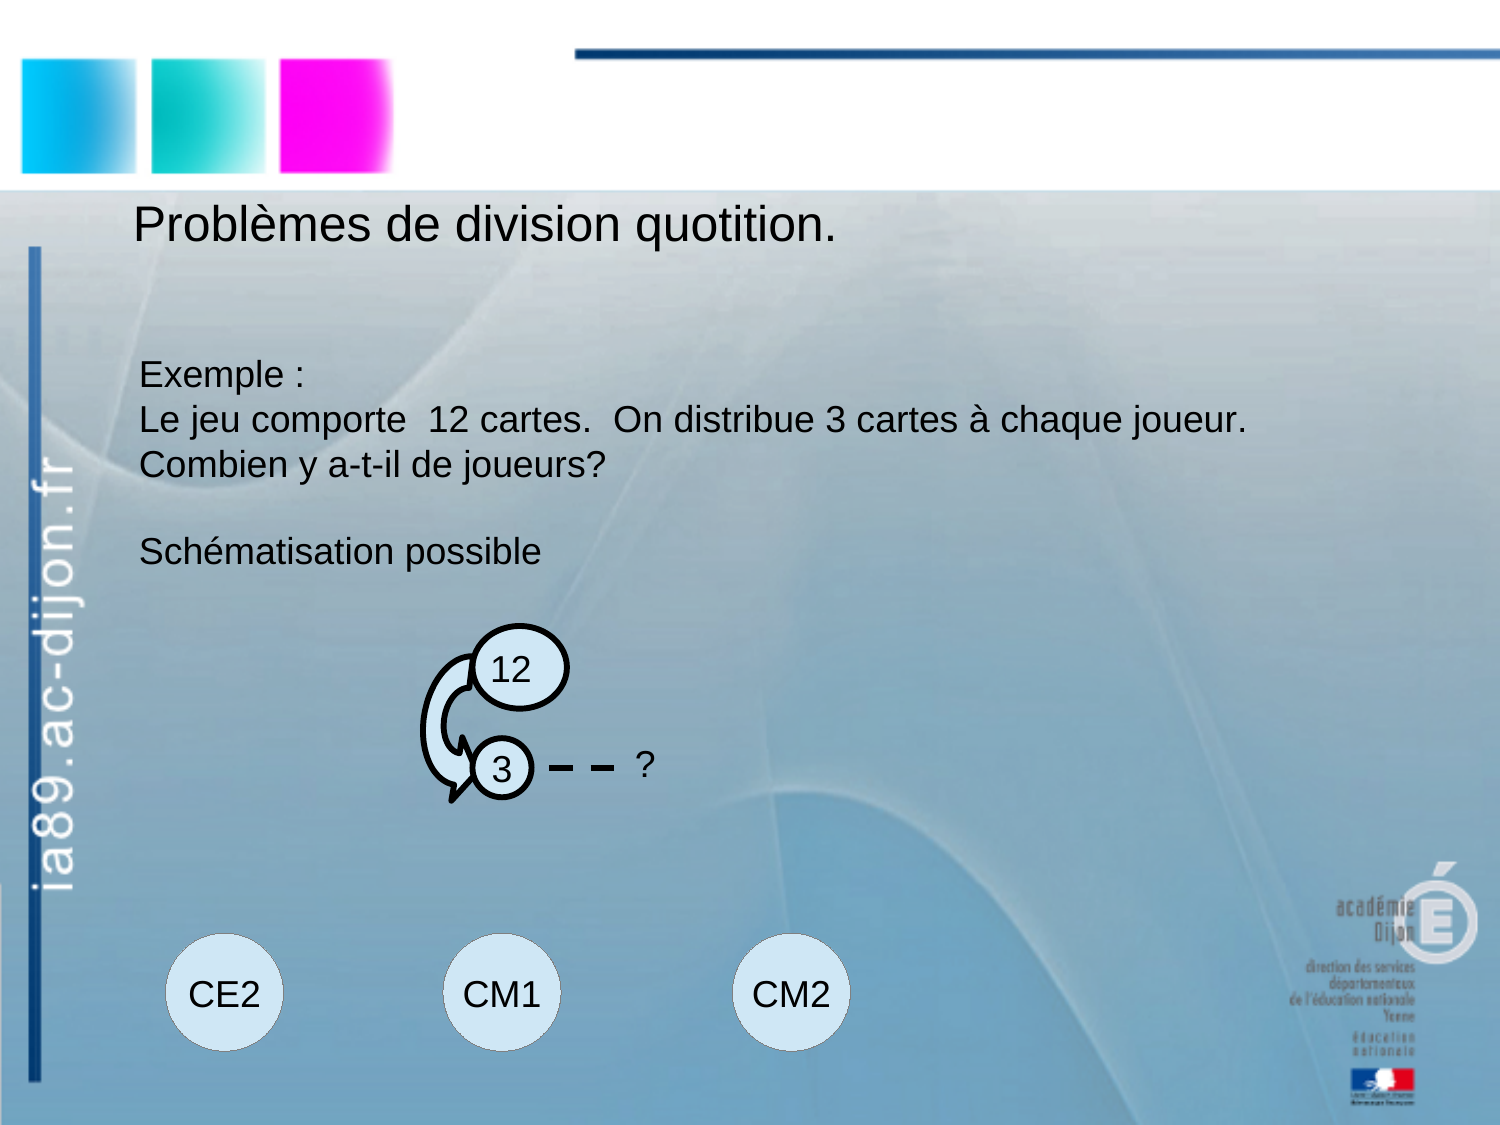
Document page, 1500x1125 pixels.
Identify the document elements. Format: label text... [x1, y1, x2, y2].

text_box Problèmes de division quotition. [118, 184, 1439, 259]
text_box Schématisation possible [123, 519, 1412, 591]
text_box CM2 [732, 933, 851, 1052]
text_box CM1 [442, 933, 562, 1052]
text_box ? [620, 732, 691, 793]
text_box Exemple : Le jeu comporte 12 cartes. On distribue 3 cartes à chaque joueur. Combien y a-t-il de joueurs? [124, 342, 1412, 493]
text_box 3 [472, 738, 532, 798]
picture [0, 0, 1500, 1125]
text_box CE2 [165, 933, 284, 1052]
text_box 12 [472, 625, 567, 709]
text_box [422, 656, 474, 801]
